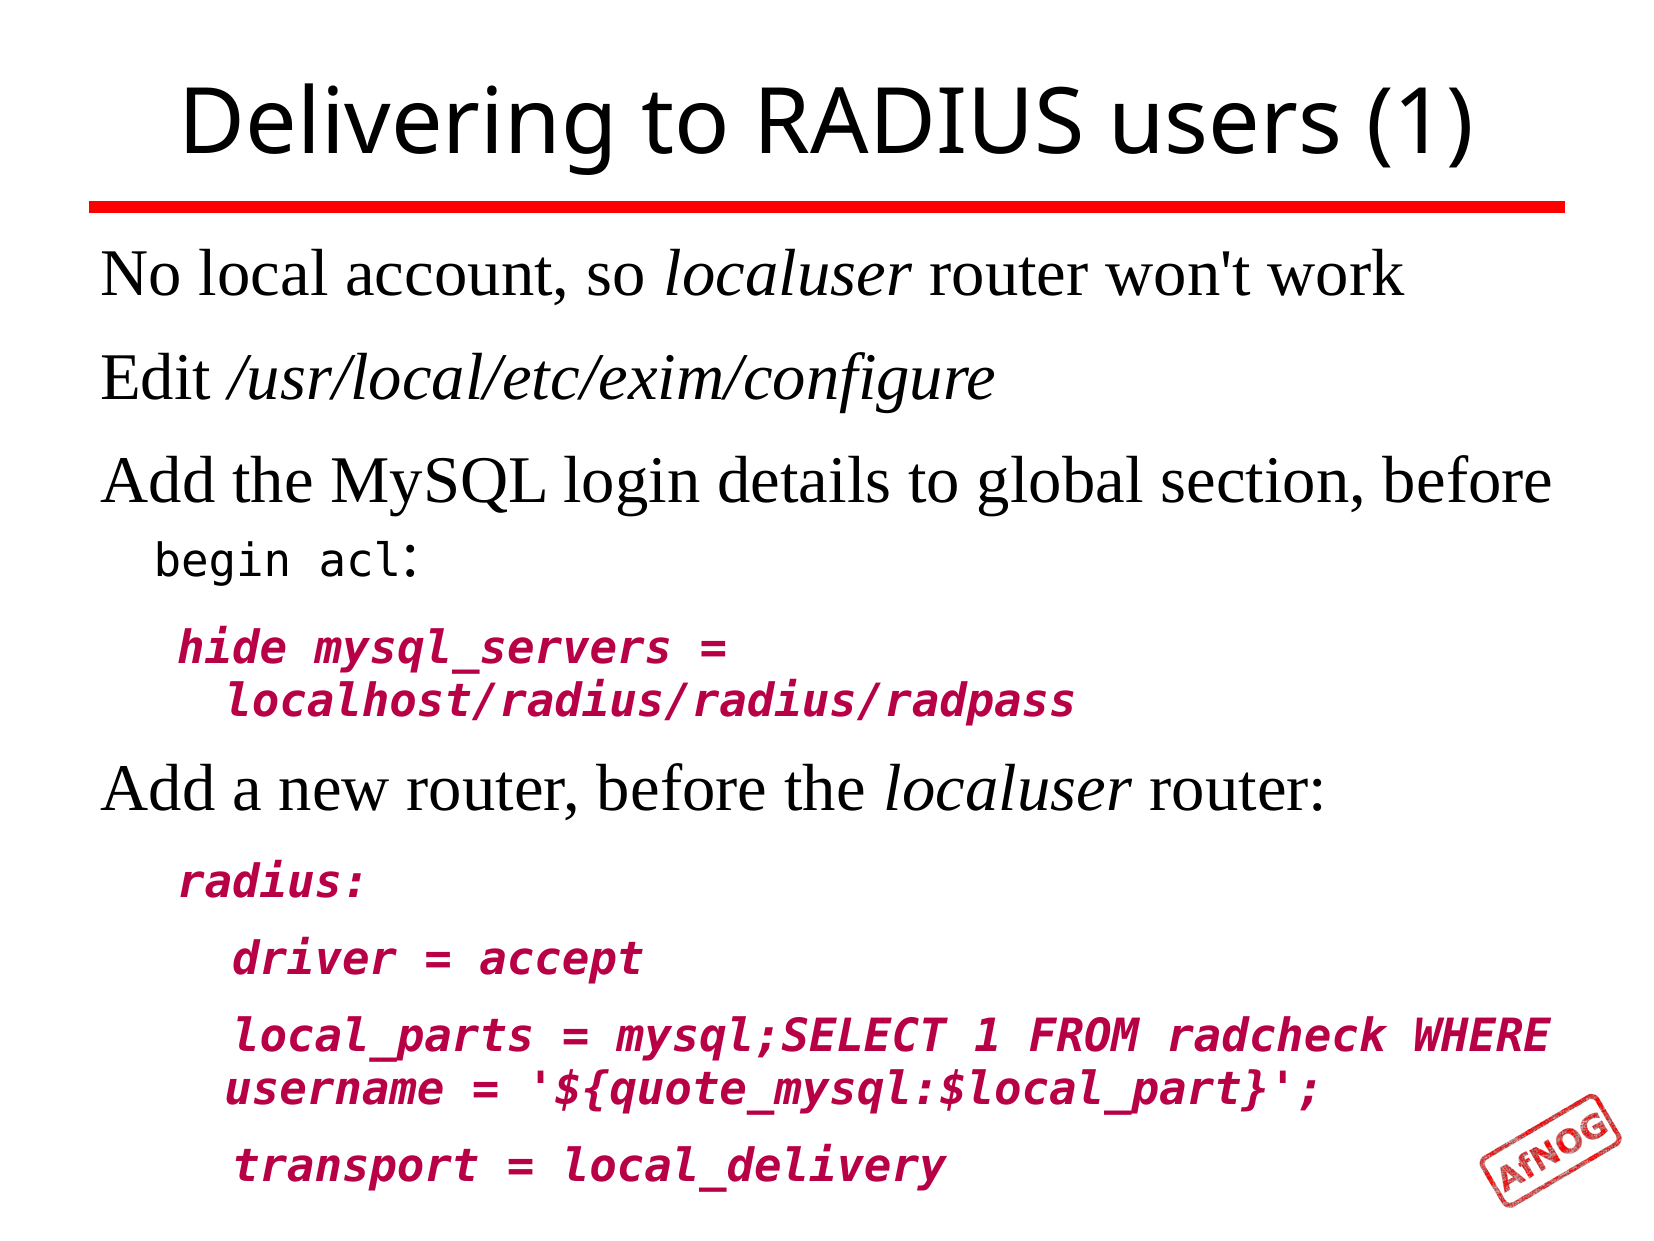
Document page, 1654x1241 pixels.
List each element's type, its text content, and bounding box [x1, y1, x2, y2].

list No local account, so localuser router won't work Edit /usr/local/etc/exim/configure Add the MySQL login details to global section, before begin acl: hide mysql_servers = localhost/radius/radius/radpass Add a new router, before the localuser router: radius: driver = accept local_parts = mysql;SELECT 1 FROM radcheck WHERE username = '${quote_mysql:$local_part}'; transport = local_delivery [82, 236, 1571, 1193]
picture [1476, 1090, 1625, 1211]
title Delivering to RADIUS users (1) [88, 36, 1565, 200]
